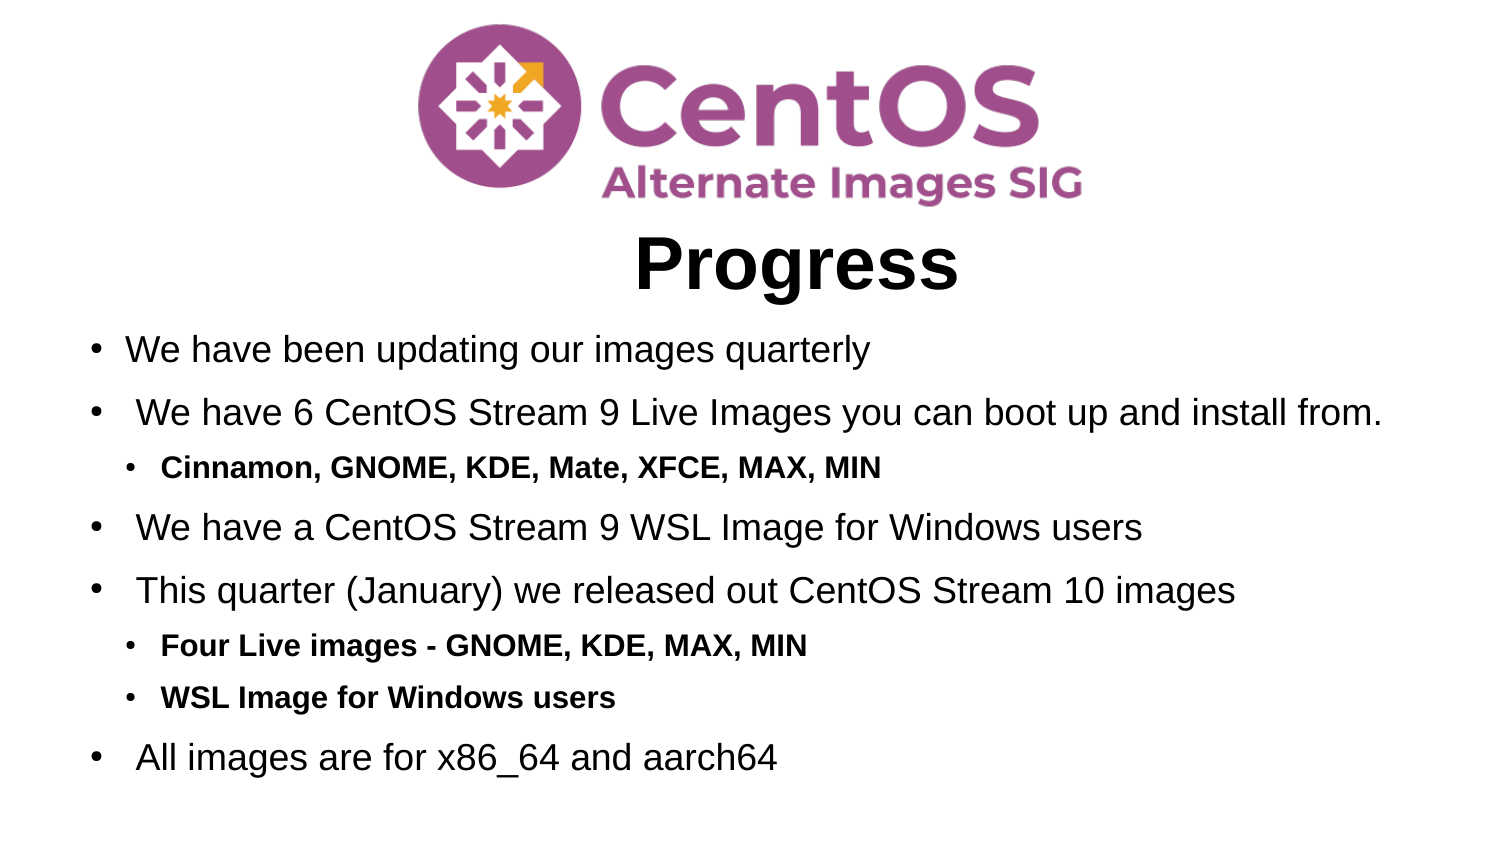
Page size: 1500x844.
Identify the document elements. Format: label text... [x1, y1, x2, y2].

text_box We have been updating our images quarterly We have 6 CentOS Stream 9 Live Images you can boot up and install from. Cinnamon, GNOME, KDE, Mate, XFCE, MAX, MIN We have a CentOS Stream 9 WSL Image for Windows users This quarter (January) we released out CentOS Stream 10 images Four Live images - GNOME, KDE, MAX, MIN WSL Image for Windows users All images are for x86_64 and aarch64 [75, 300, 1463, 786]
picture [393, 0, 1107, 232]
text_box Progress [620, 214, 976, 376]
